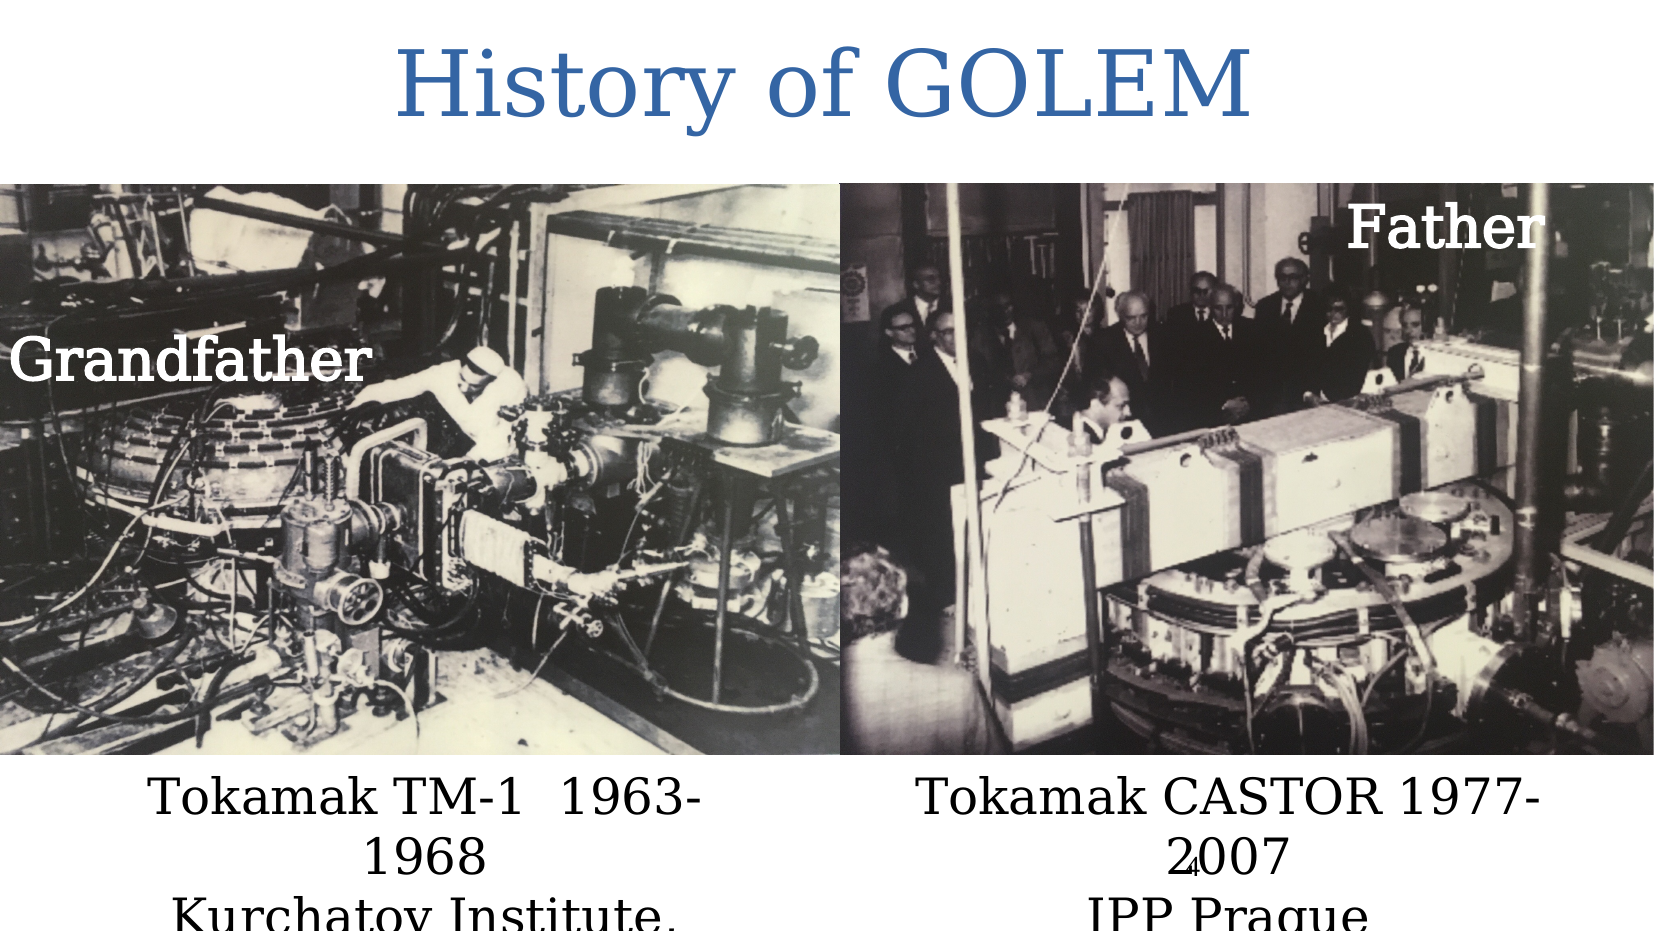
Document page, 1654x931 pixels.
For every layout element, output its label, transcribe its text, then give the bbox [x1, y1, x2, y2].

text_box [1185, 847, 1571, 912]
text_box Father [1331, 182, 1559, 266]
text_box History of GOLEM [79, 0, 1568, 182]
picture [0, 183, 1654, 755]
text_box Grandfather [0, 314, 386, 399]
text_box Tokamak TM-1 1963-1968 Kurchatov Institute, Moscow [105, 756, 745, 894]
text_box Tokamak CASTOR 1977-2007 IPP Prague [849, 756, 1608, 894]
